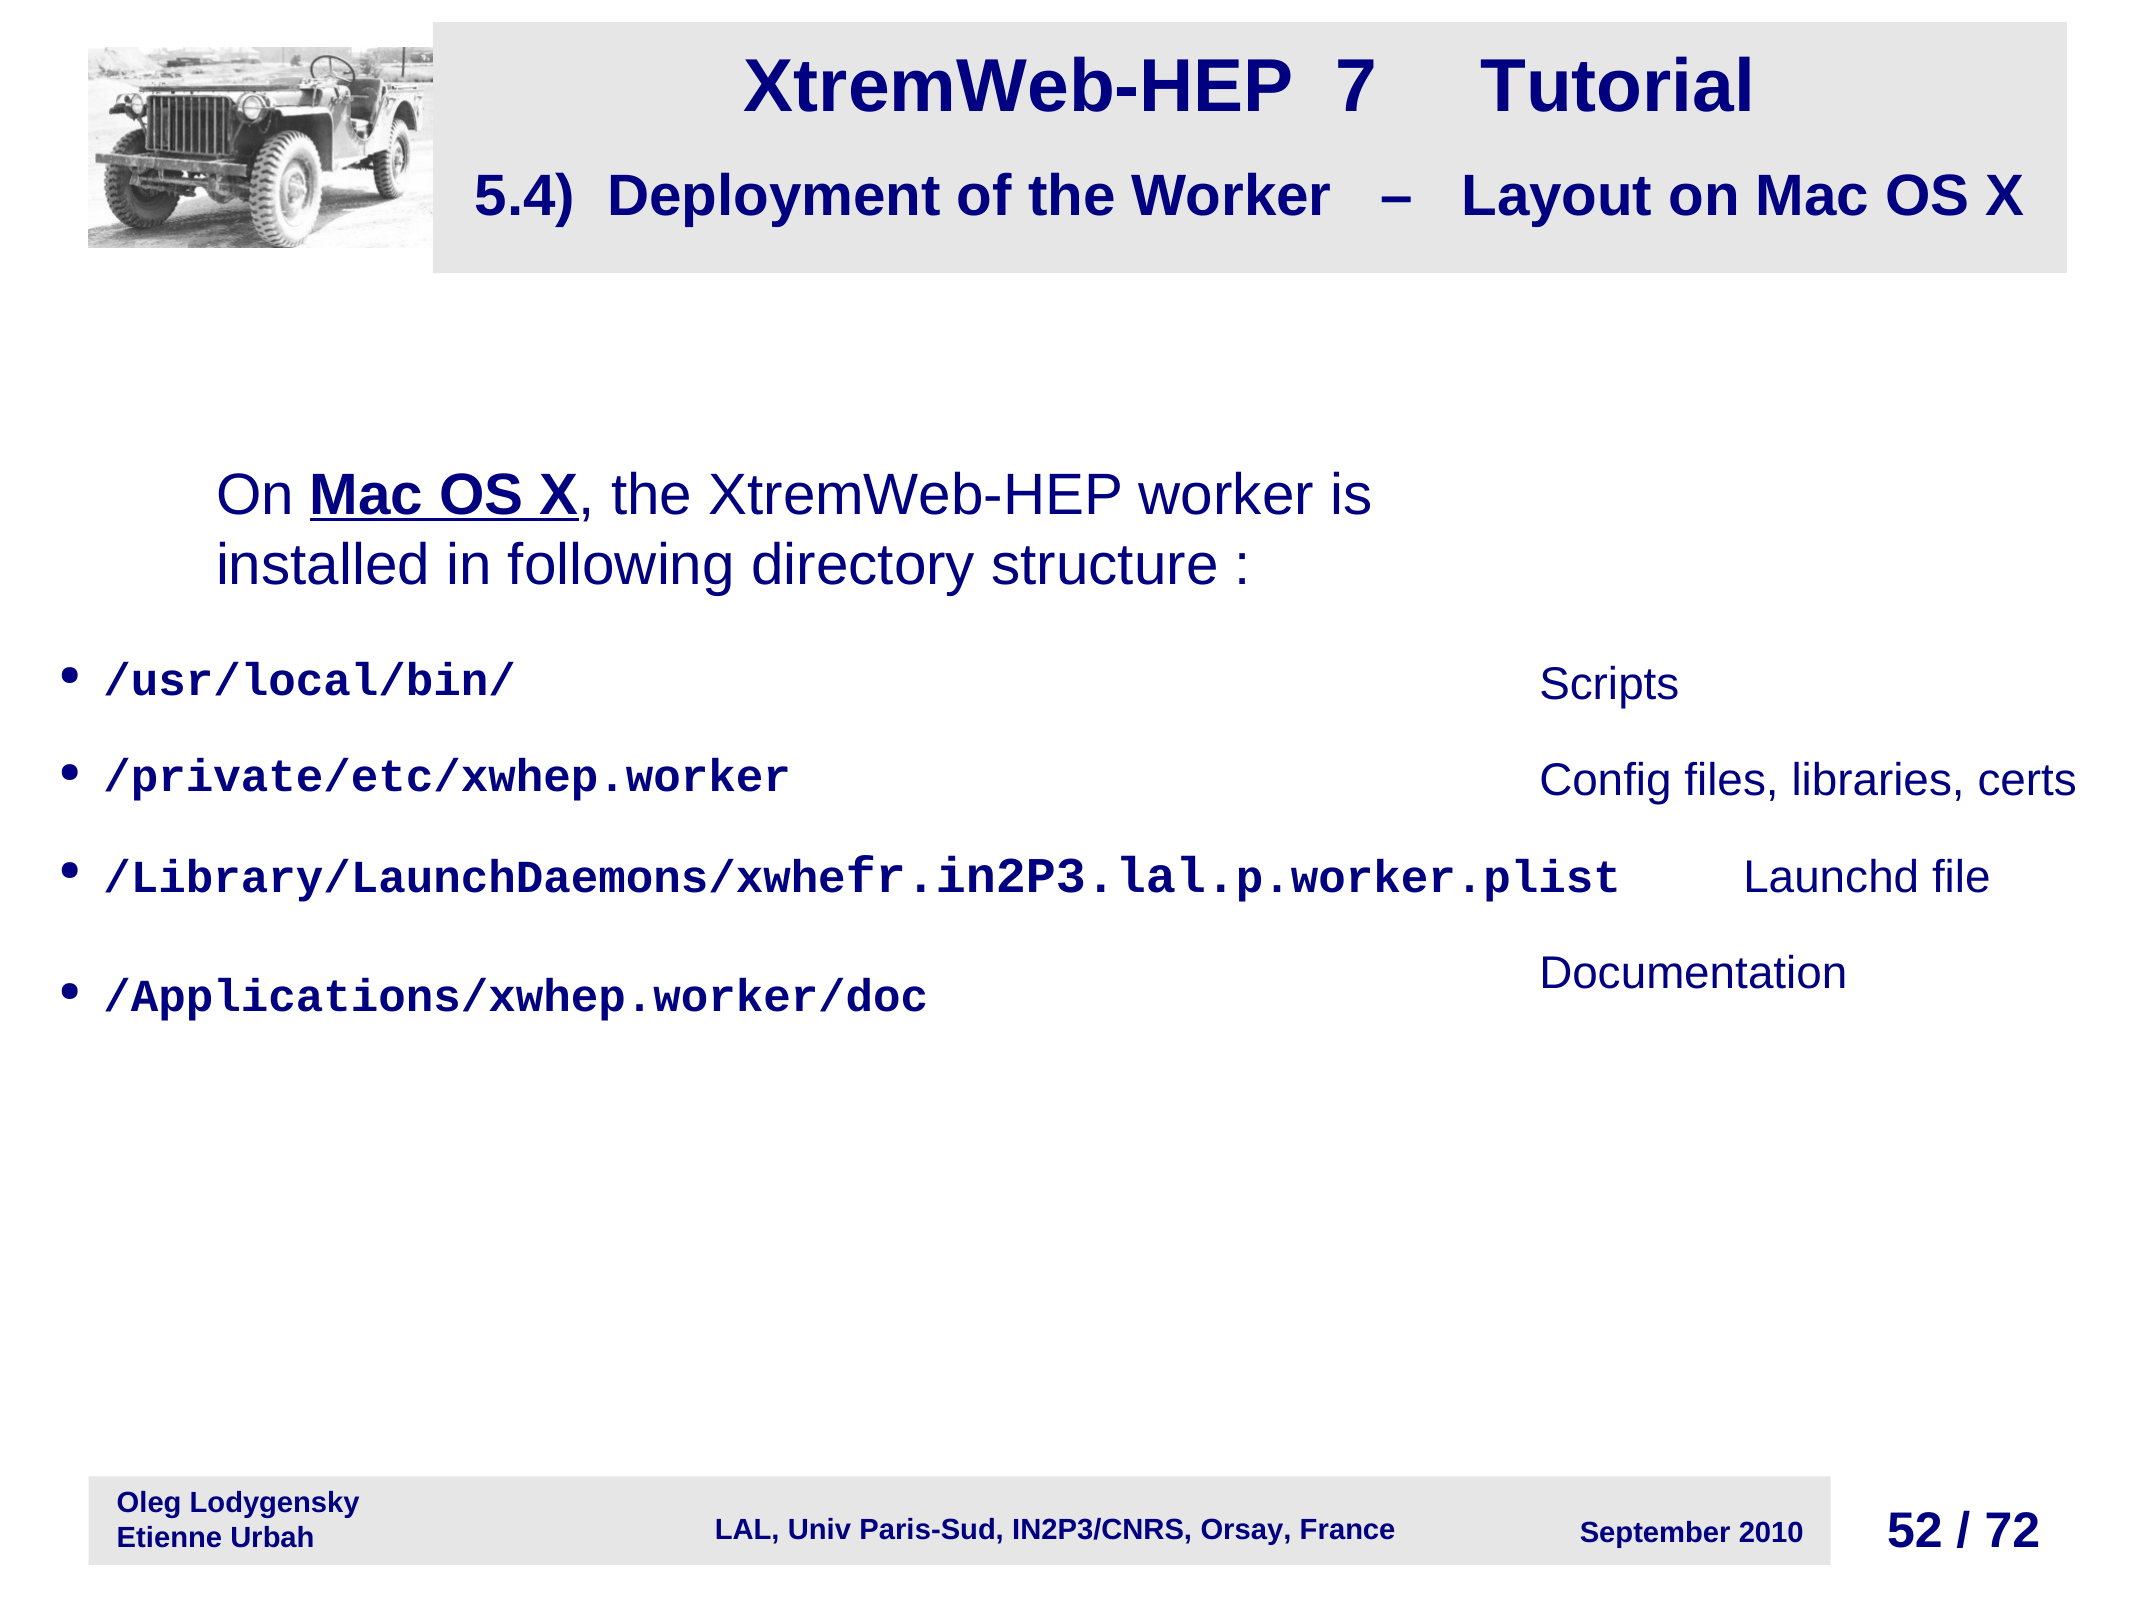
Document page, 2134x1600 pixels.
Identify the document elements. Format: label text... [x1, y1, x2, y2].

text_box On Mac OS X, the XtremWeb-HEP worker is installed in following directory structure : [206, 456, 1433, 550]
text_box Scripts Config files, libraries, certs Launchd file Documentation [1539, 653, 2116, 1071]
title 5.4) Deployment of the Worker – Layout on Mac OS X [442, 118, 2067, 266]
picture [88, 47, 433, 248]
text_box /usr/local/bin/ /private/etc/xwhep.worker /Library/LaunchDaemons/xwhefr.in2P3.lal.p.worker.plist /Applications/xwhep.worker/doc [59, 649, 1654, 1067]
